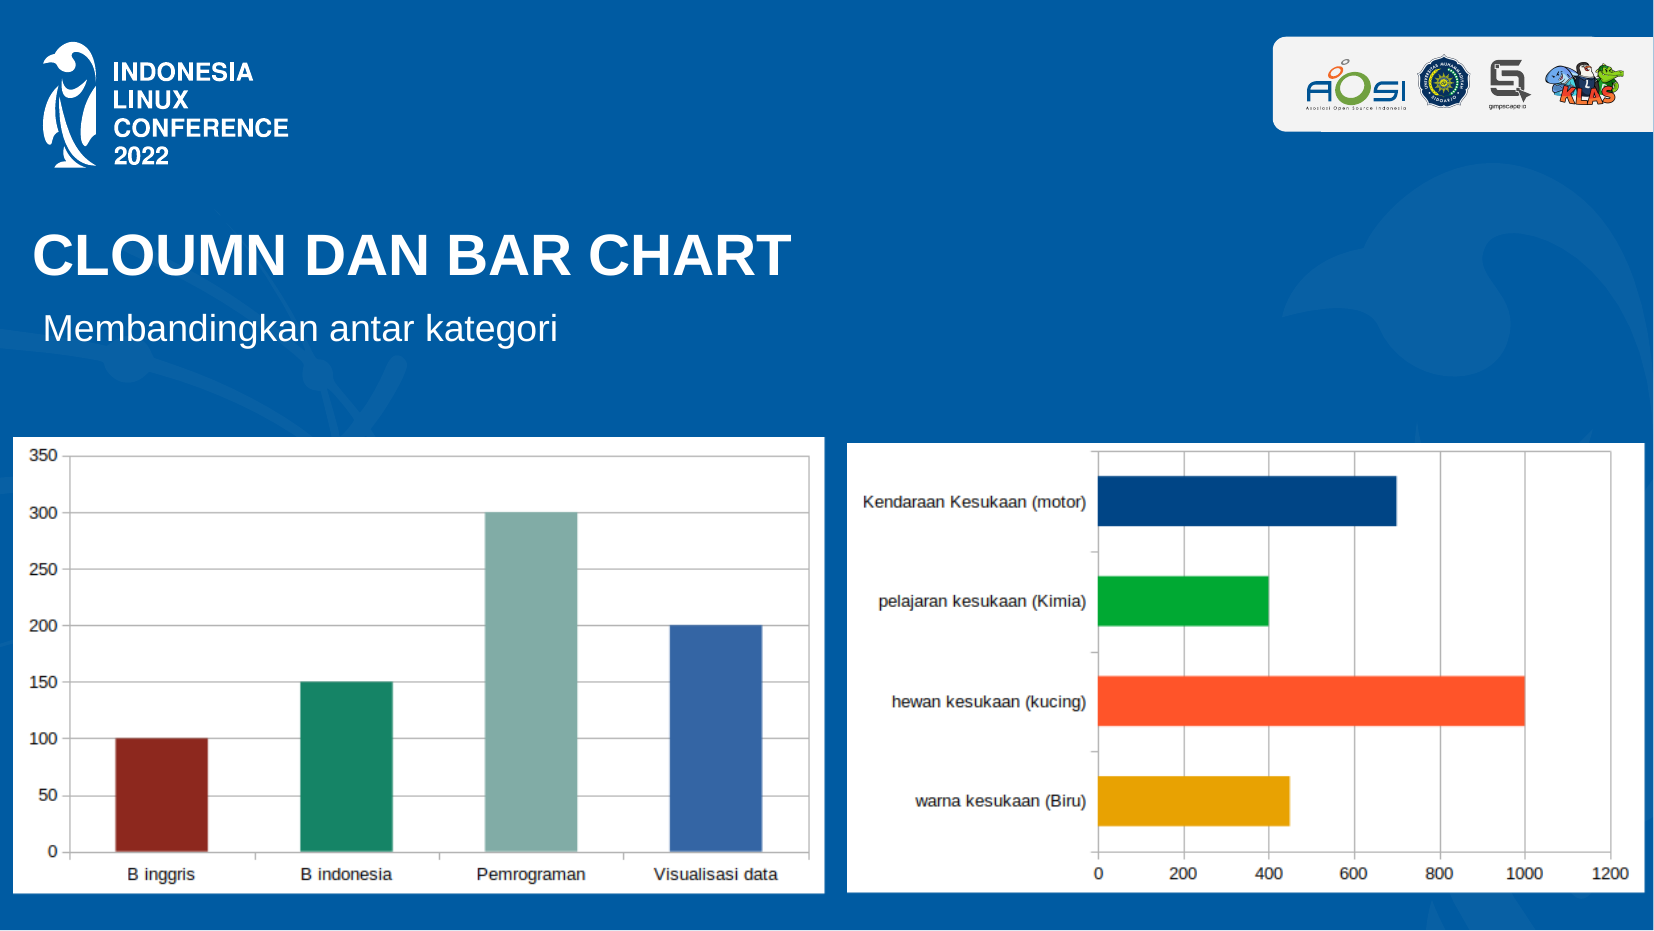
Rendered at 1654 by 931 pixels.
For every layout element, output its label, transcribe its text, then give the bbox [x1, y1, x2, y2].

picture [1545, 62, 1624, 105]
picture [1417, 54, 1471, 108]
text_box CLOUMN DAN BAR CHART [18, 215, 808, 296]
picture [13, 437, 826, 895]
text_box Membandingkan antar kategori [27, 300, 853, 357]
picture [847, 443, 1646, 894]
